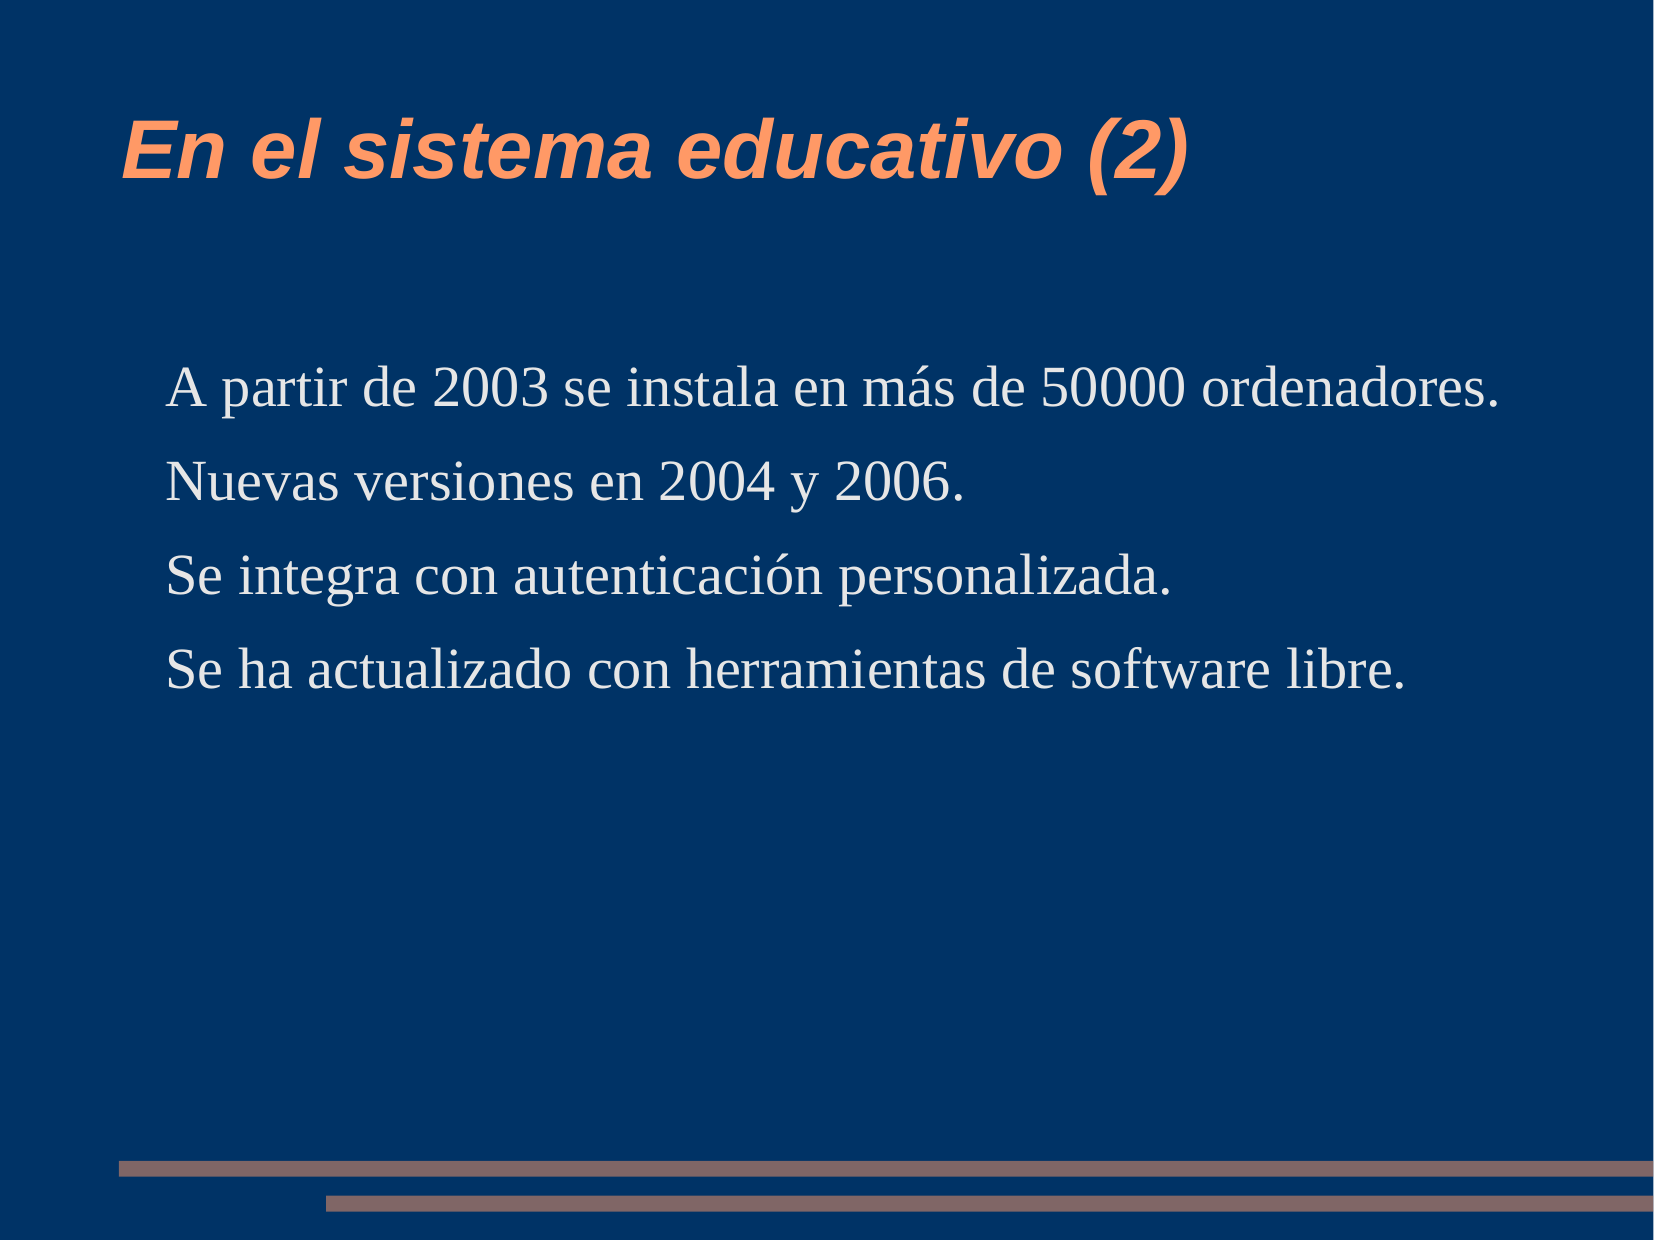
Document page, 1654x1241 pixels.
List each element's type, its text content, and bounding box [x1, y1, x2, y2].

list A partir de 2003 se instala en más de 50000 ordenadores. Nuevas versiones en 2004 y 2006. Se integra con autenticación personalizada. Se ha actualizado con herramientas de software libre. [147, 354, 1558, 1123]
title En el sistema educativo (2) [121, 46, 1534, 254]
